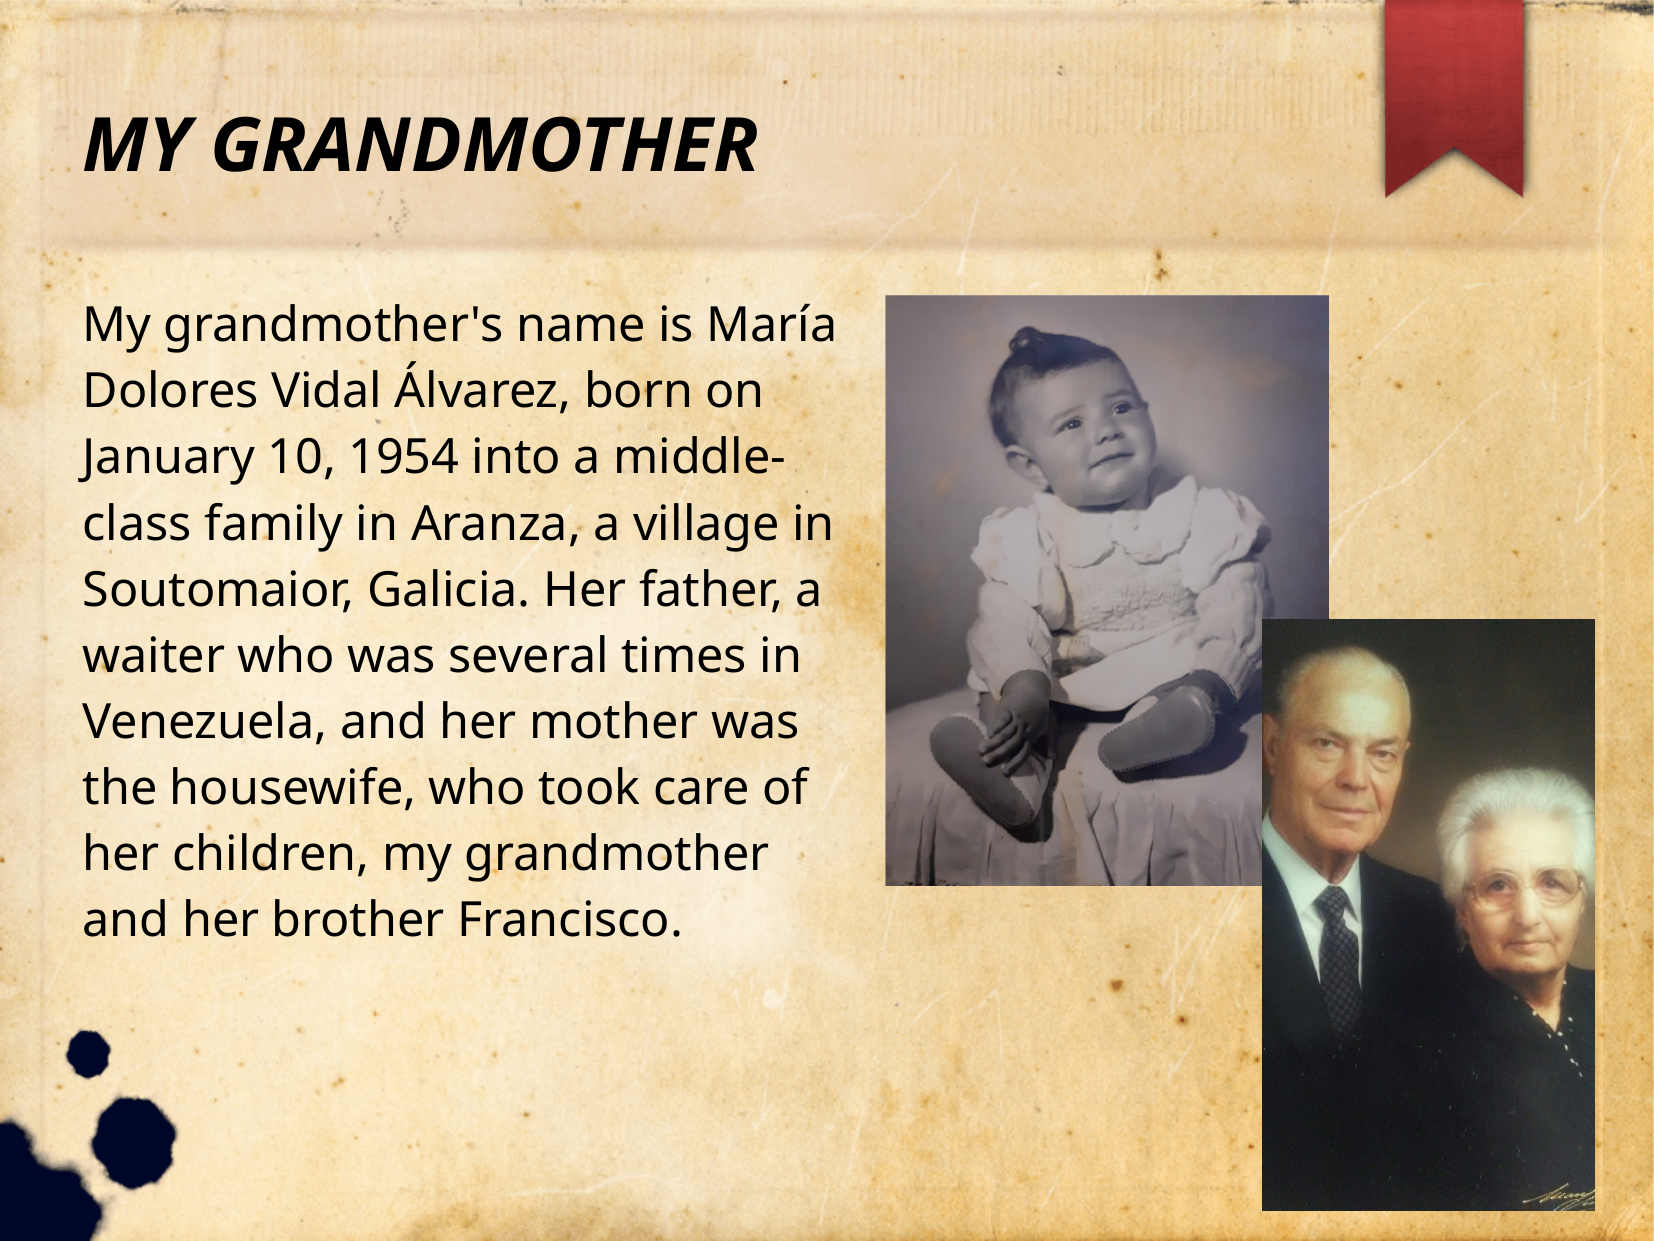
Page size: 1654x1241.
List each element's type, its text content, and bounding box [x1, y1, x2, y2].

list My grandmother's name is María Dolores Vidal Álvarez, born on January 10, 1954 into a middle-class family in Aranza, a village in Soutomaior, Galicia. Her father, a waiter who was several times in Venezuela, and her mother was the housewife, who took care of her children, my grandmother and her brother Francisco. [82, 290, 857, 1010]
picture [0, 0, 1654, 1241]
title MY GRANDMOTHER [82, 49, 1347, 237]
